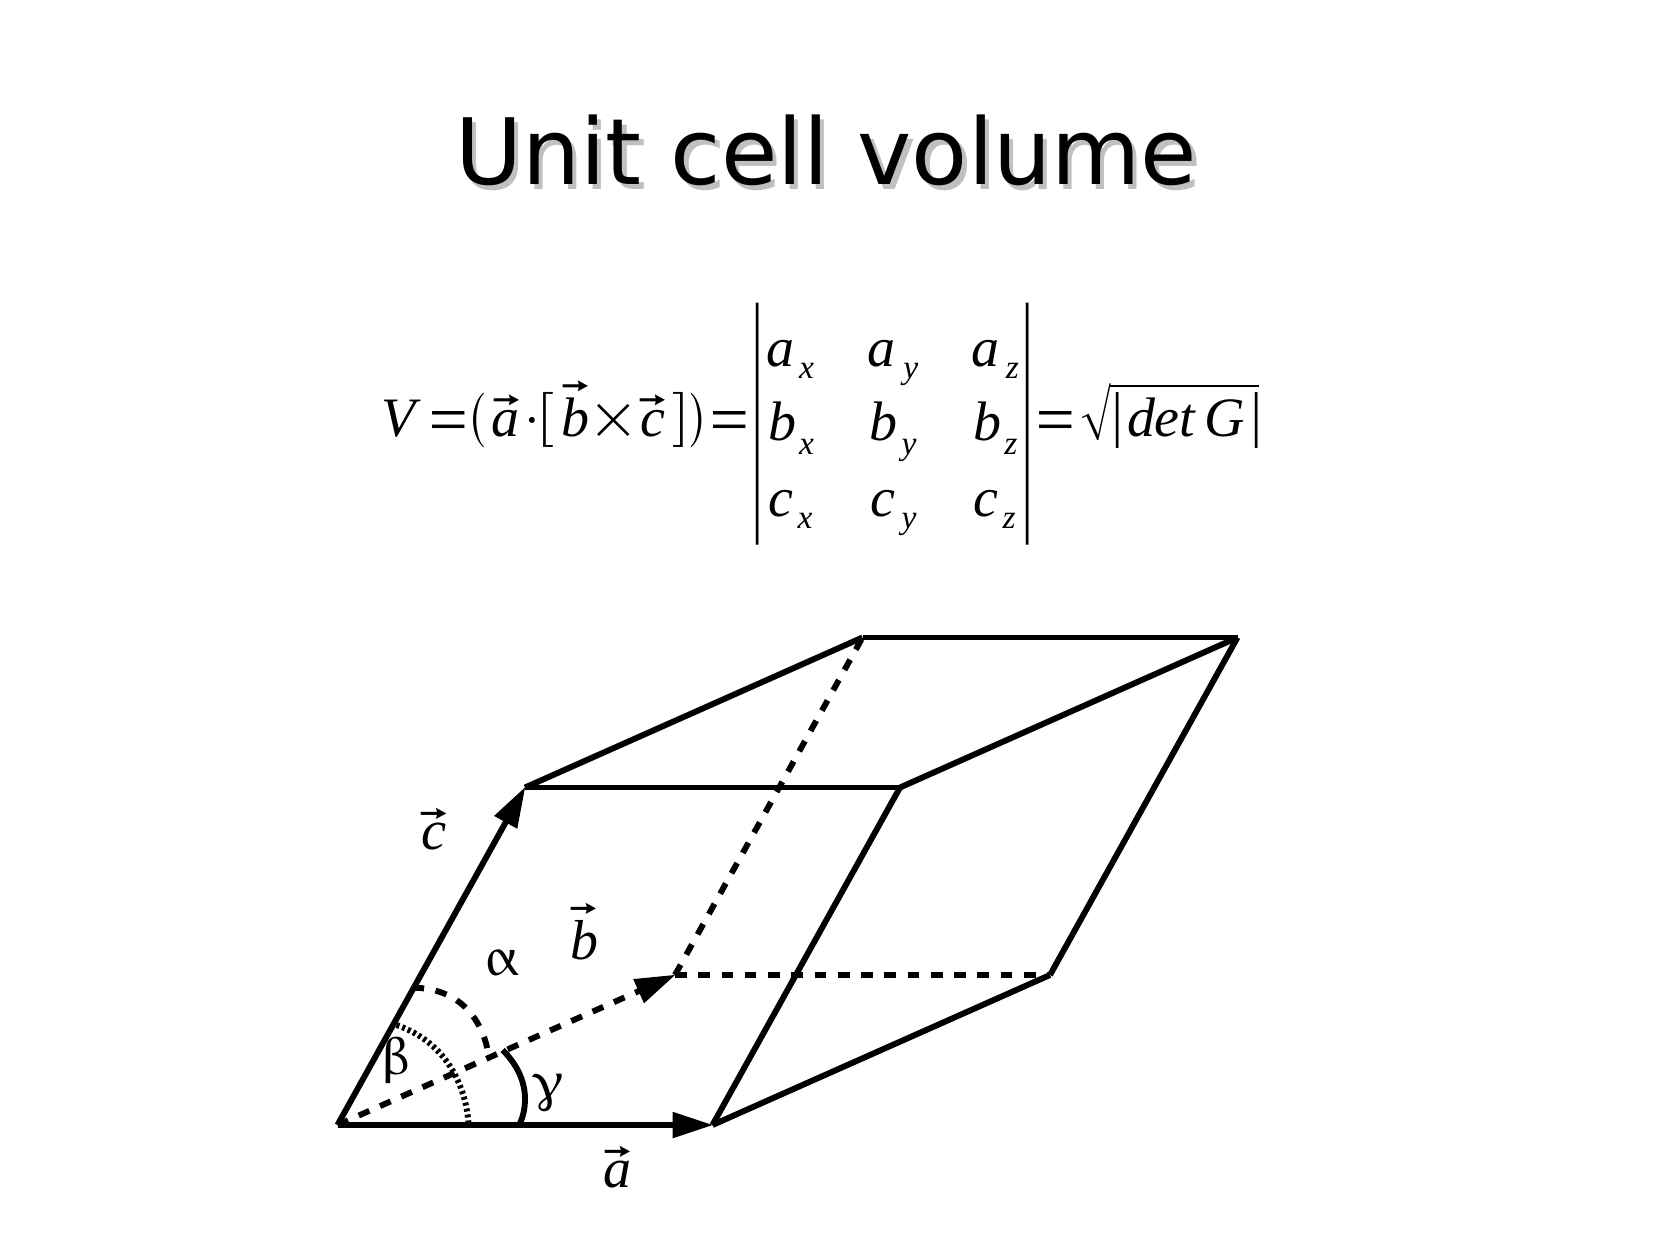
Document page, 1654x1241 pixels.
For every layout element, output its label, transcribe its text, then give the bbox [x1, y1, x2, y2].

chart [525, 1050, 573, 1113]
chart [562, 900, 605, 972]
title Unit cell volume [82, 56, 1571, 250]
chart [375, 1025, 420, 1088]
chart [375, 300, 1273, 548]
chart [479, 925, 526, 988]
chart [596, 1137, 638, 1201]
chart [412, 800, 454, 863]
